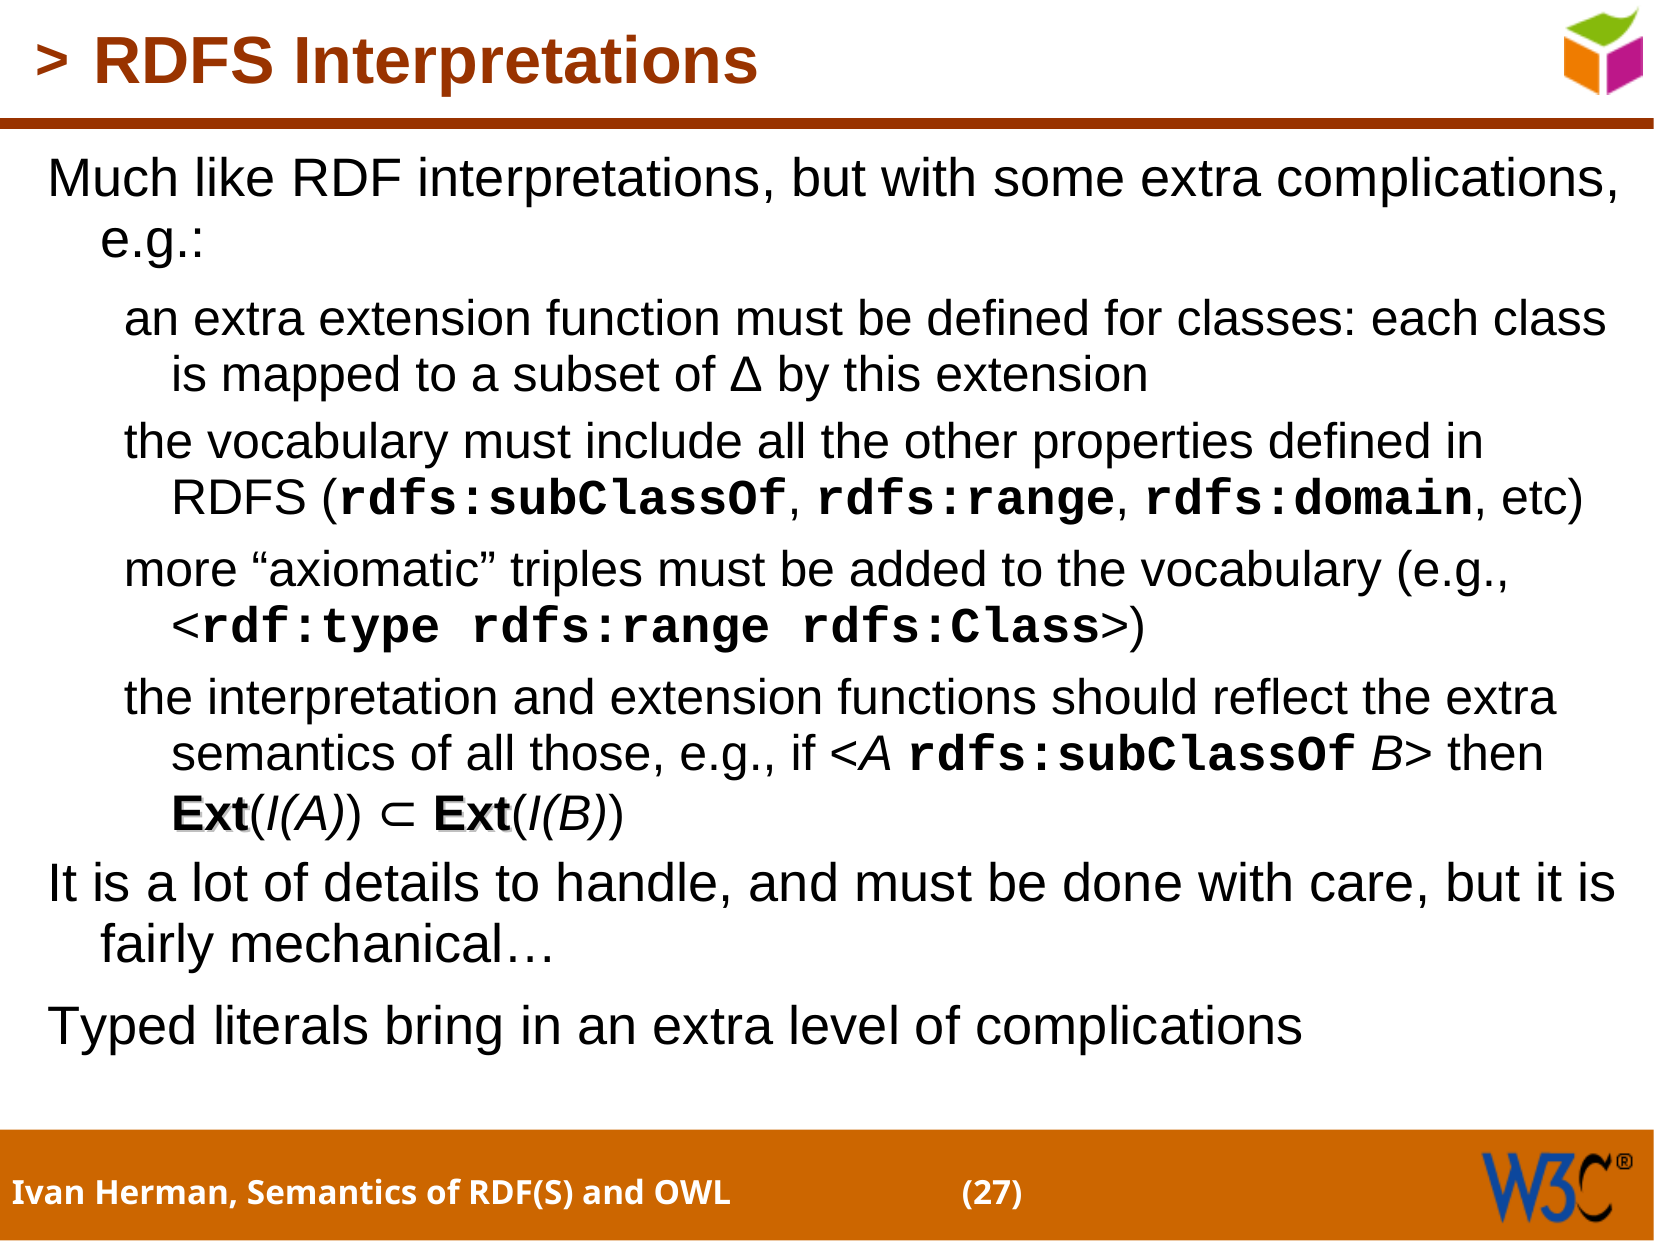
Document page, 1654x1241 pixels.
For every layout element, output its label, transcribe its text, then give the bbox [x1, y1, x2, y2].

picture [1477, 1149, 1639, 1228]
picture [1564, 5, 1643, 95]
list Much like RDF interpretations, but with some extra complications, e.g.: an extra extension function must be defined for classes: each class is mapped to a subset of Δ by this extension the vocabulary must include all the other properties defined in RDFS (rdfs:subClassOf, rdfs:range, rdfs:domain, etc) more “axiomatic” triples must be added to the vocabulary (e.g., <rdf:type rdfs:range rdfs:Class>) the interpretation and extension functions should reflect the extra semantics of all those, e.g., if <A rdfs:subClassOf B> then Ext(I(A)) ⊂ Ext(I(B)) It is a lot of details to handle, and must be done with care, but it is fairly mechanical… Typed literals bring in an extra level of complications [29, 147, 1624, 1134]
title RDFS Interpretations [93, 0, 1493, 119]
